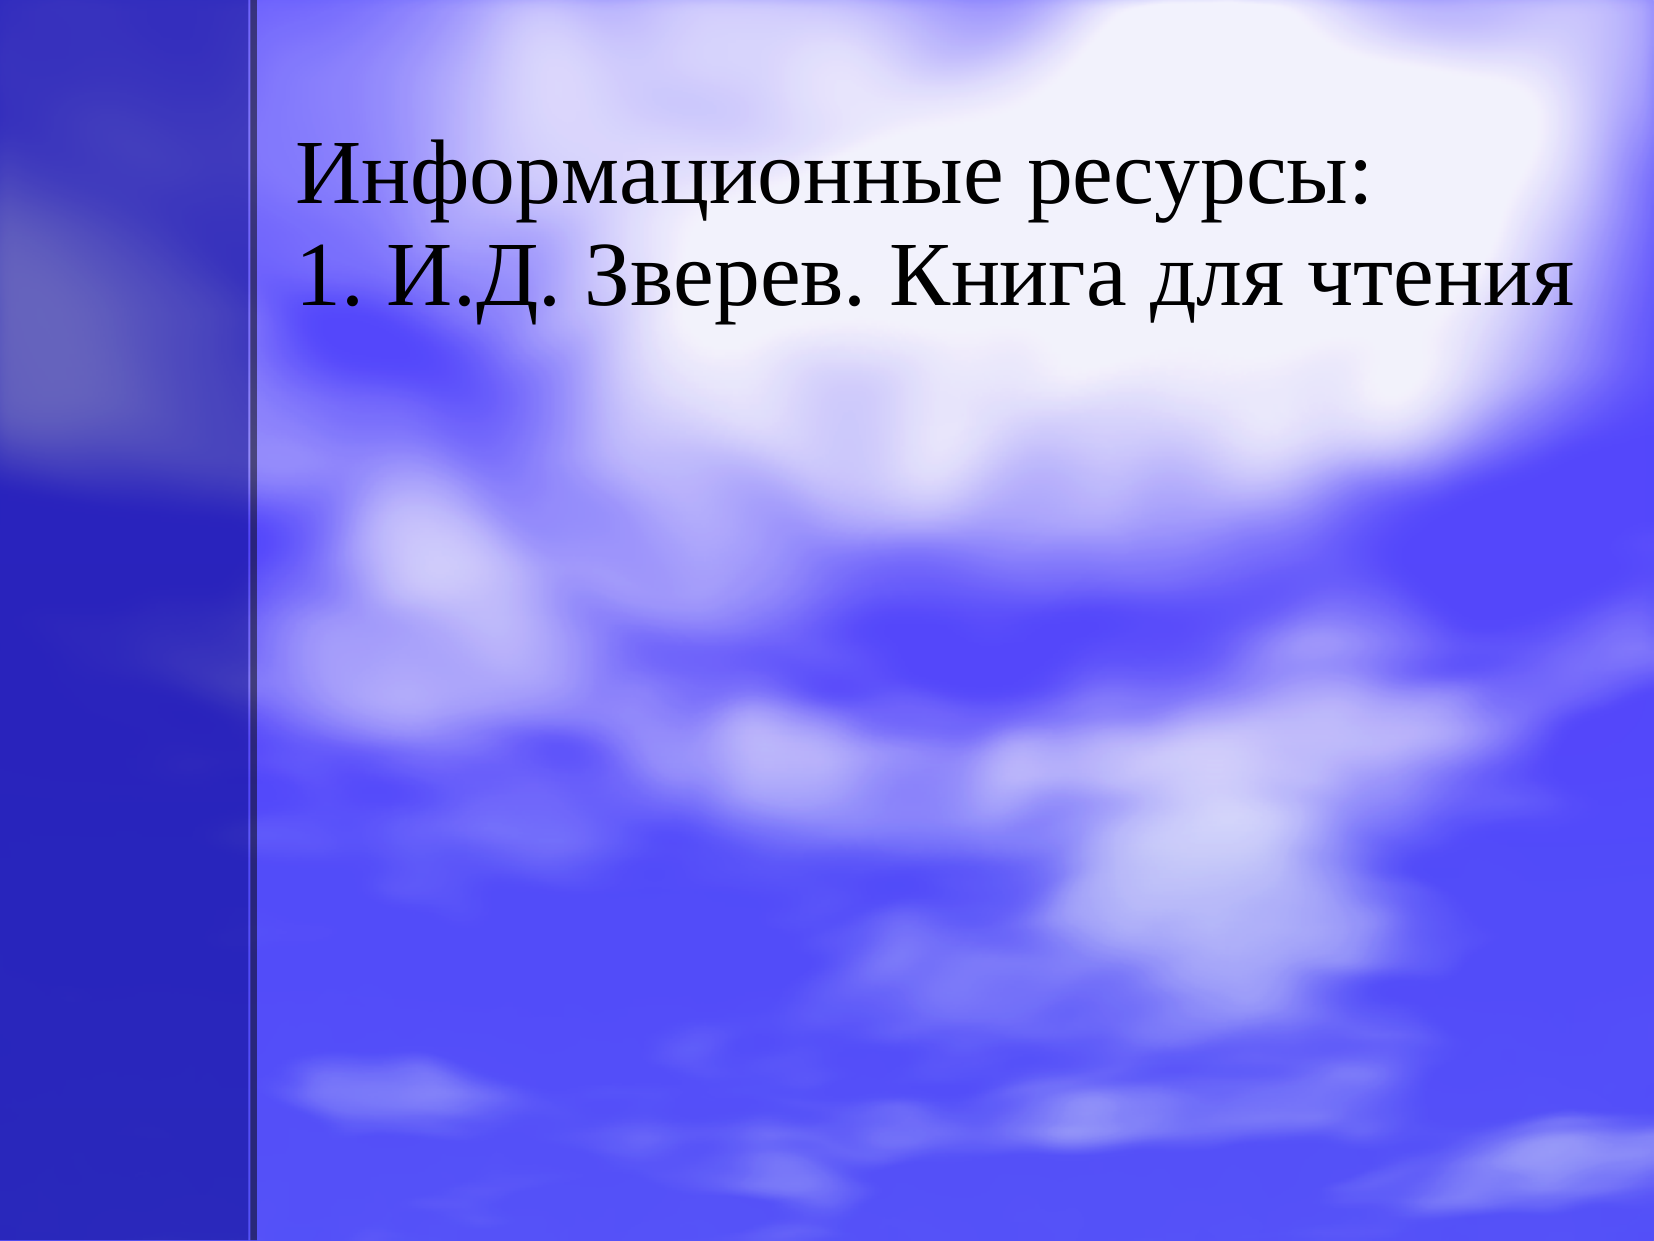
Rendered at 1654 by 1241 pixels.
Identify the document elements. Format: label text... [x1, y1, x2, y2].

title Информационные ресурсы: 1. И.Д. Зверев. Книга для чтения [295, 121, 1654, 325]
